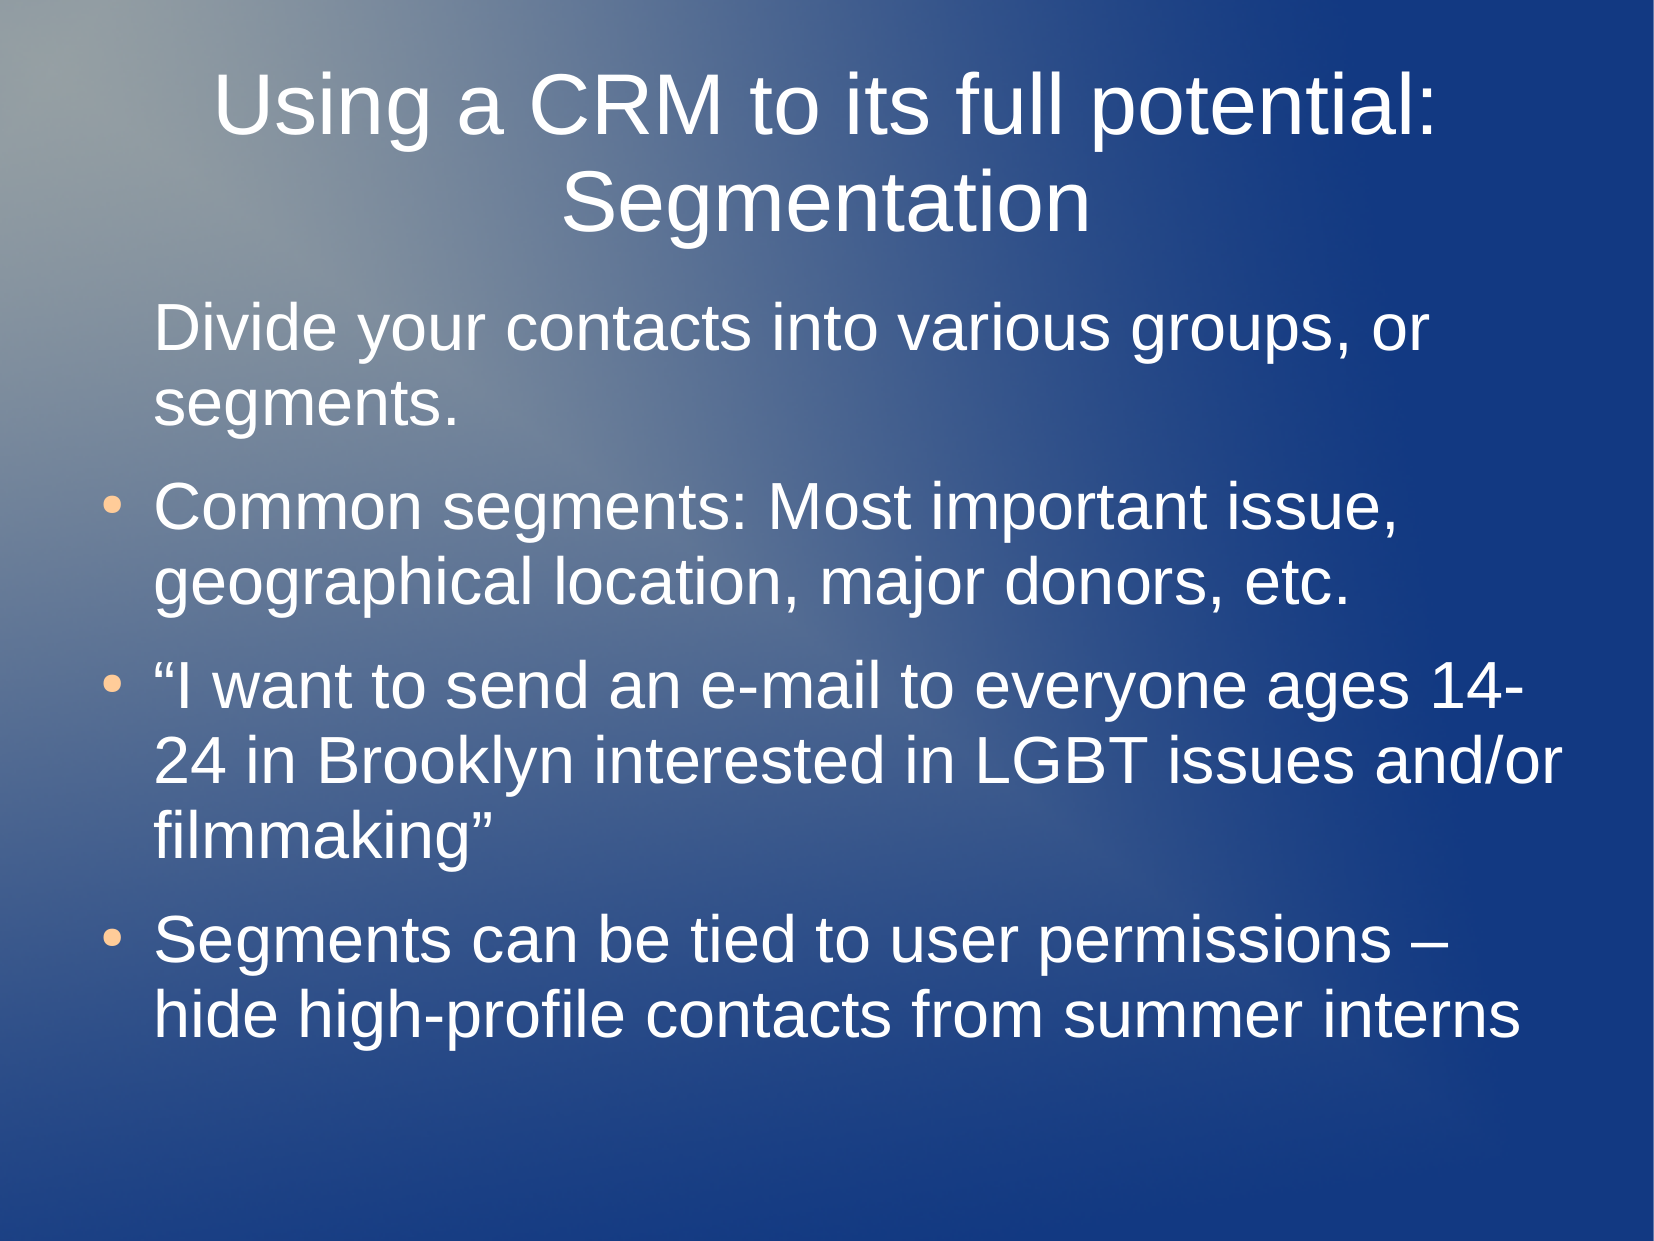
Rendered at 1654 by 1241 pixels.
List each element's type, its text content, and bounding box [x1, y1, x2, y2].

title Using a CRM to its full potential: Segmentation [82, 49, 1571, 257]
list Divide your contacts into various groups, or segments. Common segments: Most important issue, geographical location, major donors, etc. “I want to send an e-mail to everyone ages 14-24 in Brooklyn interested in LGBT issues and/or filmmaking” Segments can be tied to user permissions – hide high-profile contacts from summer interns [82, 290, 1571, 1052]
picture [0, 0, 1654, 1241]
